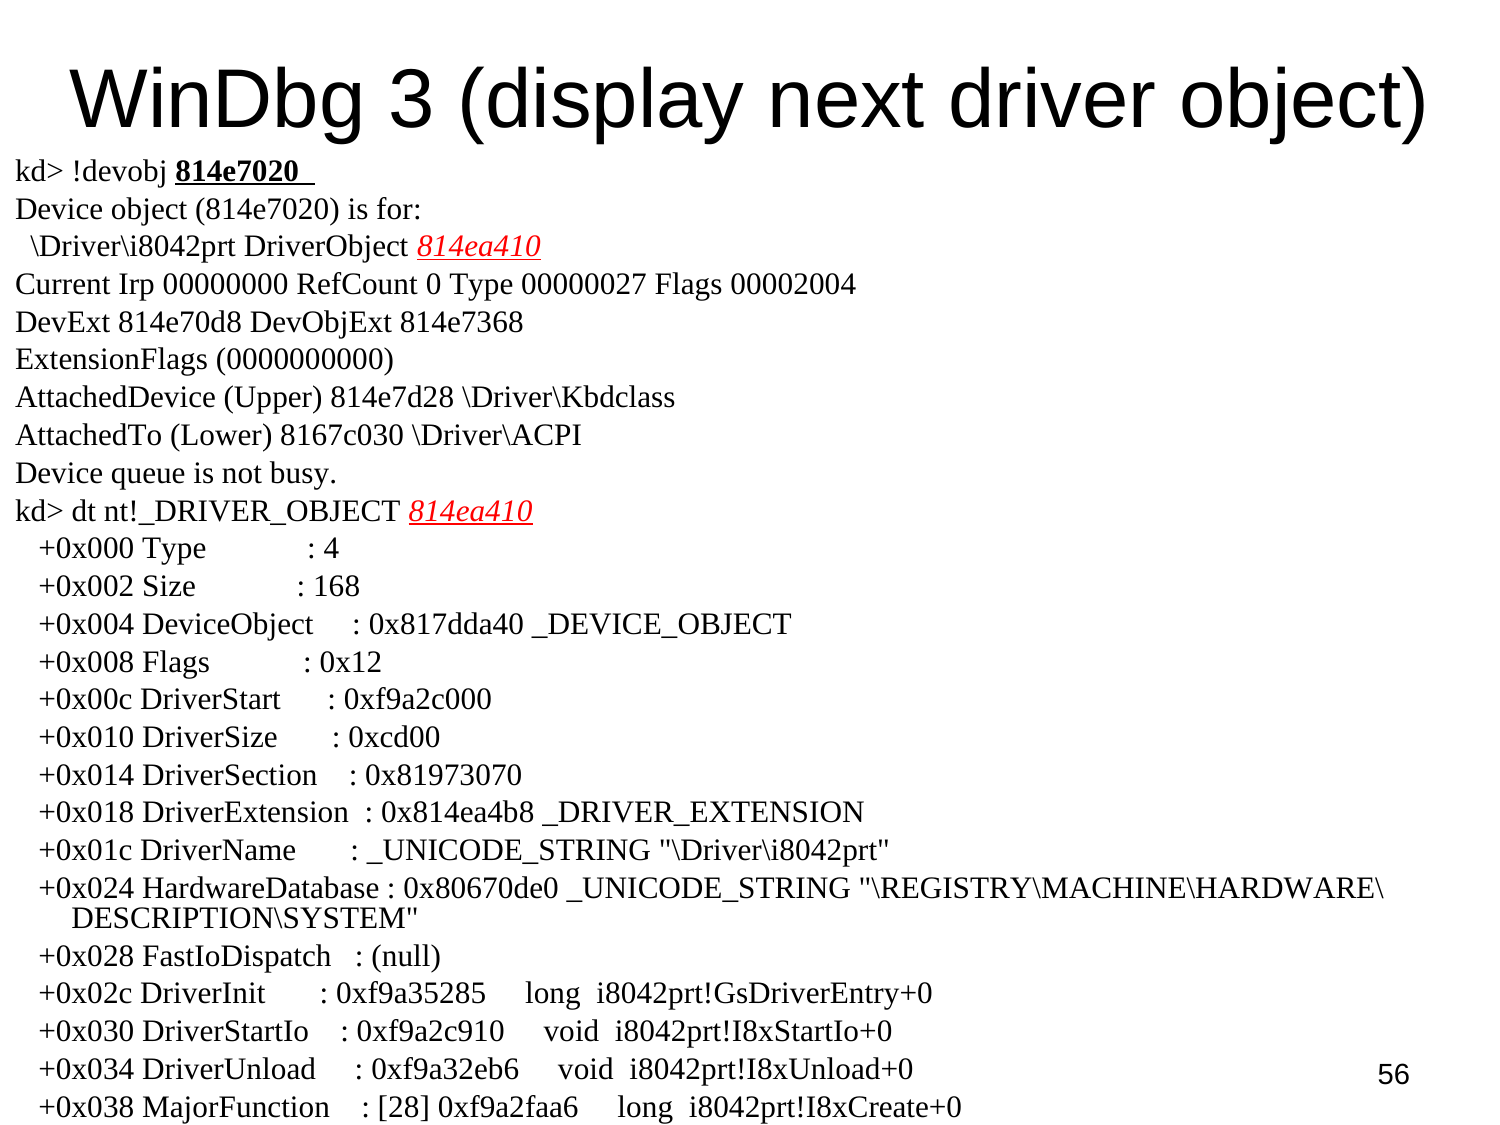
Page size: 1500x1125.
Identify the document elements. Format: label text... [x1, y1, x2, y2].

text_box <number> [1074, 1042, 1426, 1103]
title WinDbg 3 (display next driver object) [0, 0, 1500, 149]
list kd> !devobj 814e7020 Device object (814e7020) is for: \Driver\i8042prt DriverObject 814ea410 Current Irp 00000000 RefCount 0 Type 00000027 Flags 00002004 DevExt 814e70d8 DevObjExt 814e7368 ExtensionFlags (0000000000) AttachedDevice (Upper) 814e7d28 \Driver\Kbdclass AttachedTo (Lower) 8167c030 \Driver\ACPI Device queue is not busy. kd> dt nt!_DRIVER_OBJECT 814ea410 +0x000 Type : 4 +0x002 Size : 168 +0x004 DeviceObject : 0x817dda40 _DEVICE_OBJECT +0x008 Flags : 0x12 +0x00c DriverStart : 0xf9a2c000 +0x010 DriverSize : 0xcd00 +0x014 DriverSection : 0x81973070 +0x018 DriverExtension : 0x814ea4b8 _DRIVER_EXTENSION +0x01c DriverName : _UNICODE_STRING "\Driver\i8042prt" +0x024 HardwareDatabase : 0x80670de0 _UNICODE_STRING "\REGISTRY\MACHINE\HARDWARE\DESCRIPTION\SYSTEM" +0x028 FastIoDispatch : (null) +0x02c DriverInit : 0xf9a35285 long i8042prt!GsDriverEntry+0 +0x030 DriverStartIo : 0xf9a2c910 void i8042prt!I8xStartIo+0 +0x034 DriverUnload : 0xf9a32eb6 void i8042prt!I8xUnload+0 +0x038 MajorFunction : [28] 0xf9a2faa6 long i8042prt!I8xCreate+0 [0, 149, 1500, 1125]
